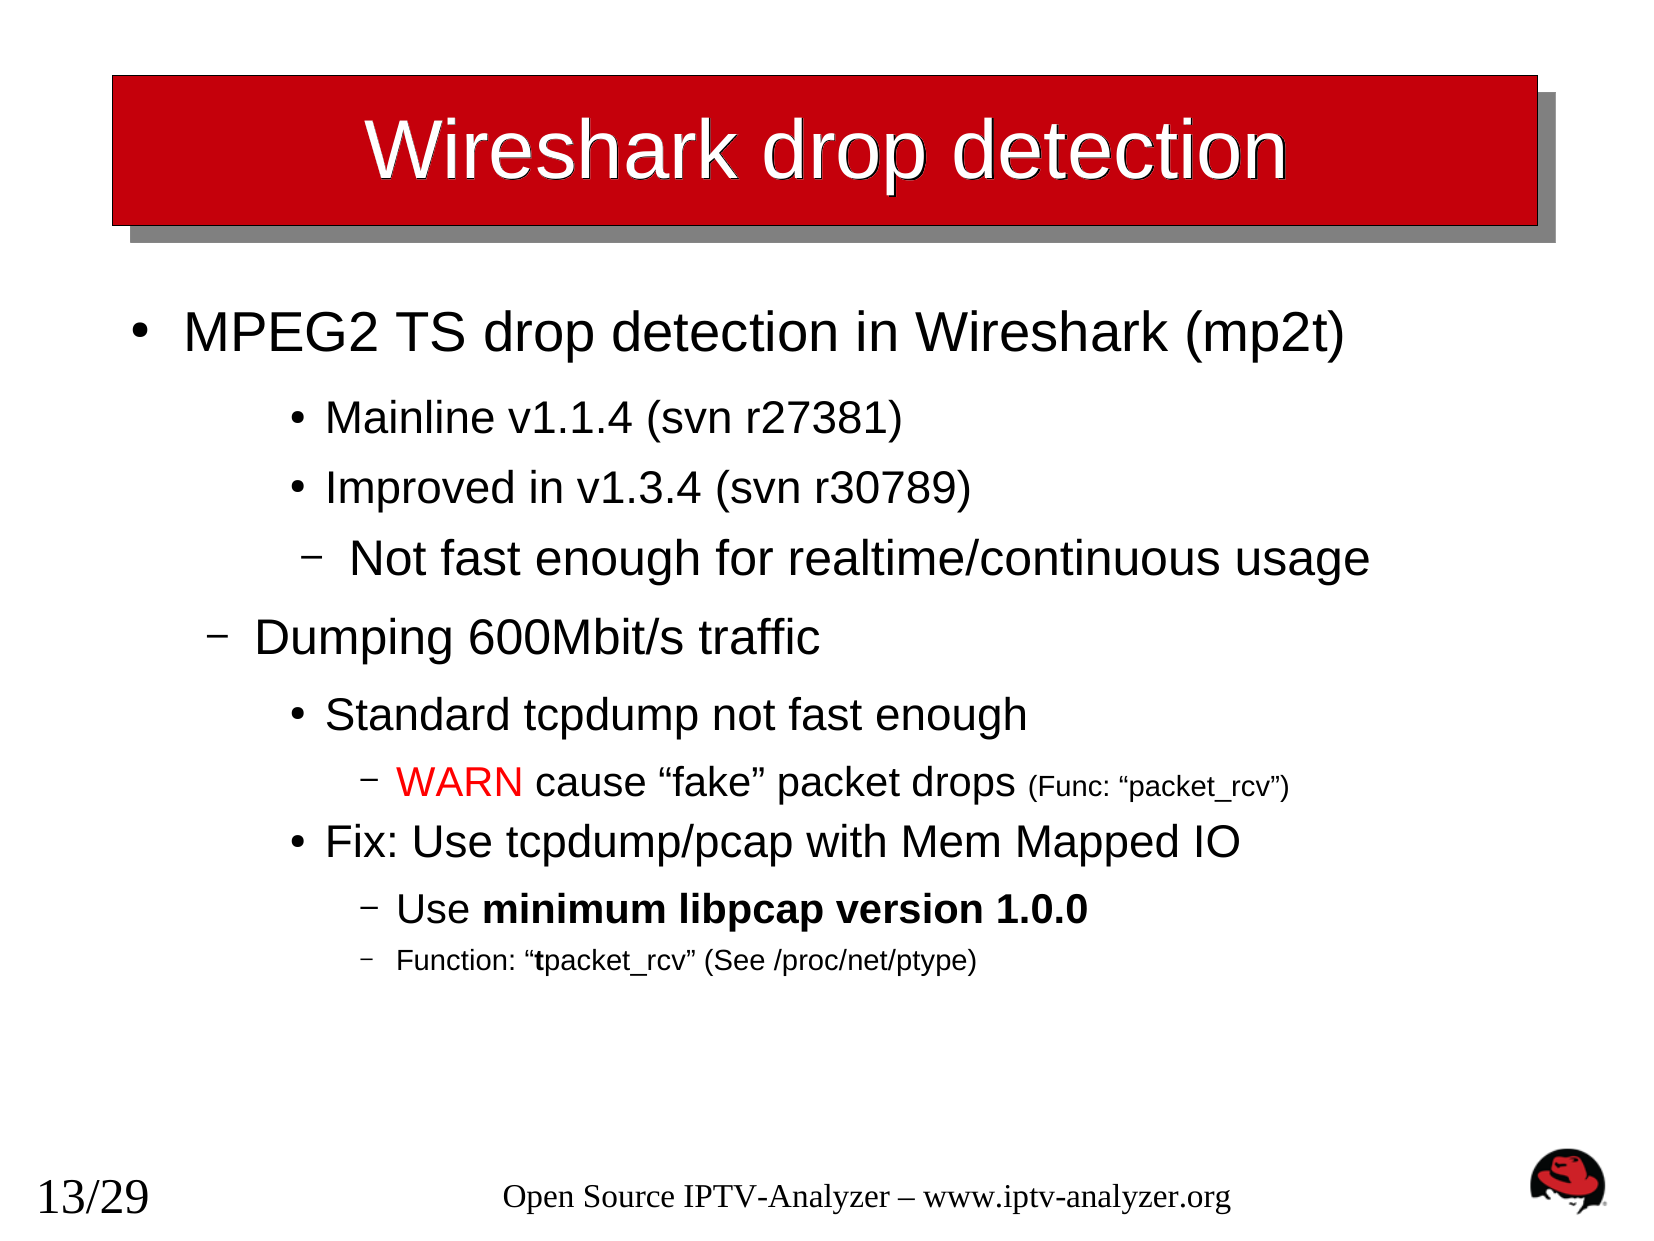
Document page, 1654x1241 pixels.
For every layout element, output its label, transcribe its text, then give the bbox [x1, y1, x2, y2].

title Wireshark drop detection [116, 90, 1538, 211]
list MPEG2 TS drop detection in Wireshark (mp2t) Mainline v1.1.4 (svn r27381) Improved in v1.3.4 (svn r30789) Not fast enough for realtime/continuous usage Dumping 600Mbit/s traffic Standard tcpdump not fast enough WARN cause “fake” packet drops (Func: “packet_rcv”) Fix: Use tcpdump/pcap with Mem Mapped IO Use minimum libpcap version 1.0.0 Function: “tpacket_rcv” (See /proc/net/ptype) [112, 300, 1538, 1058]
picture [1529, 1146, 1613, 1224]
